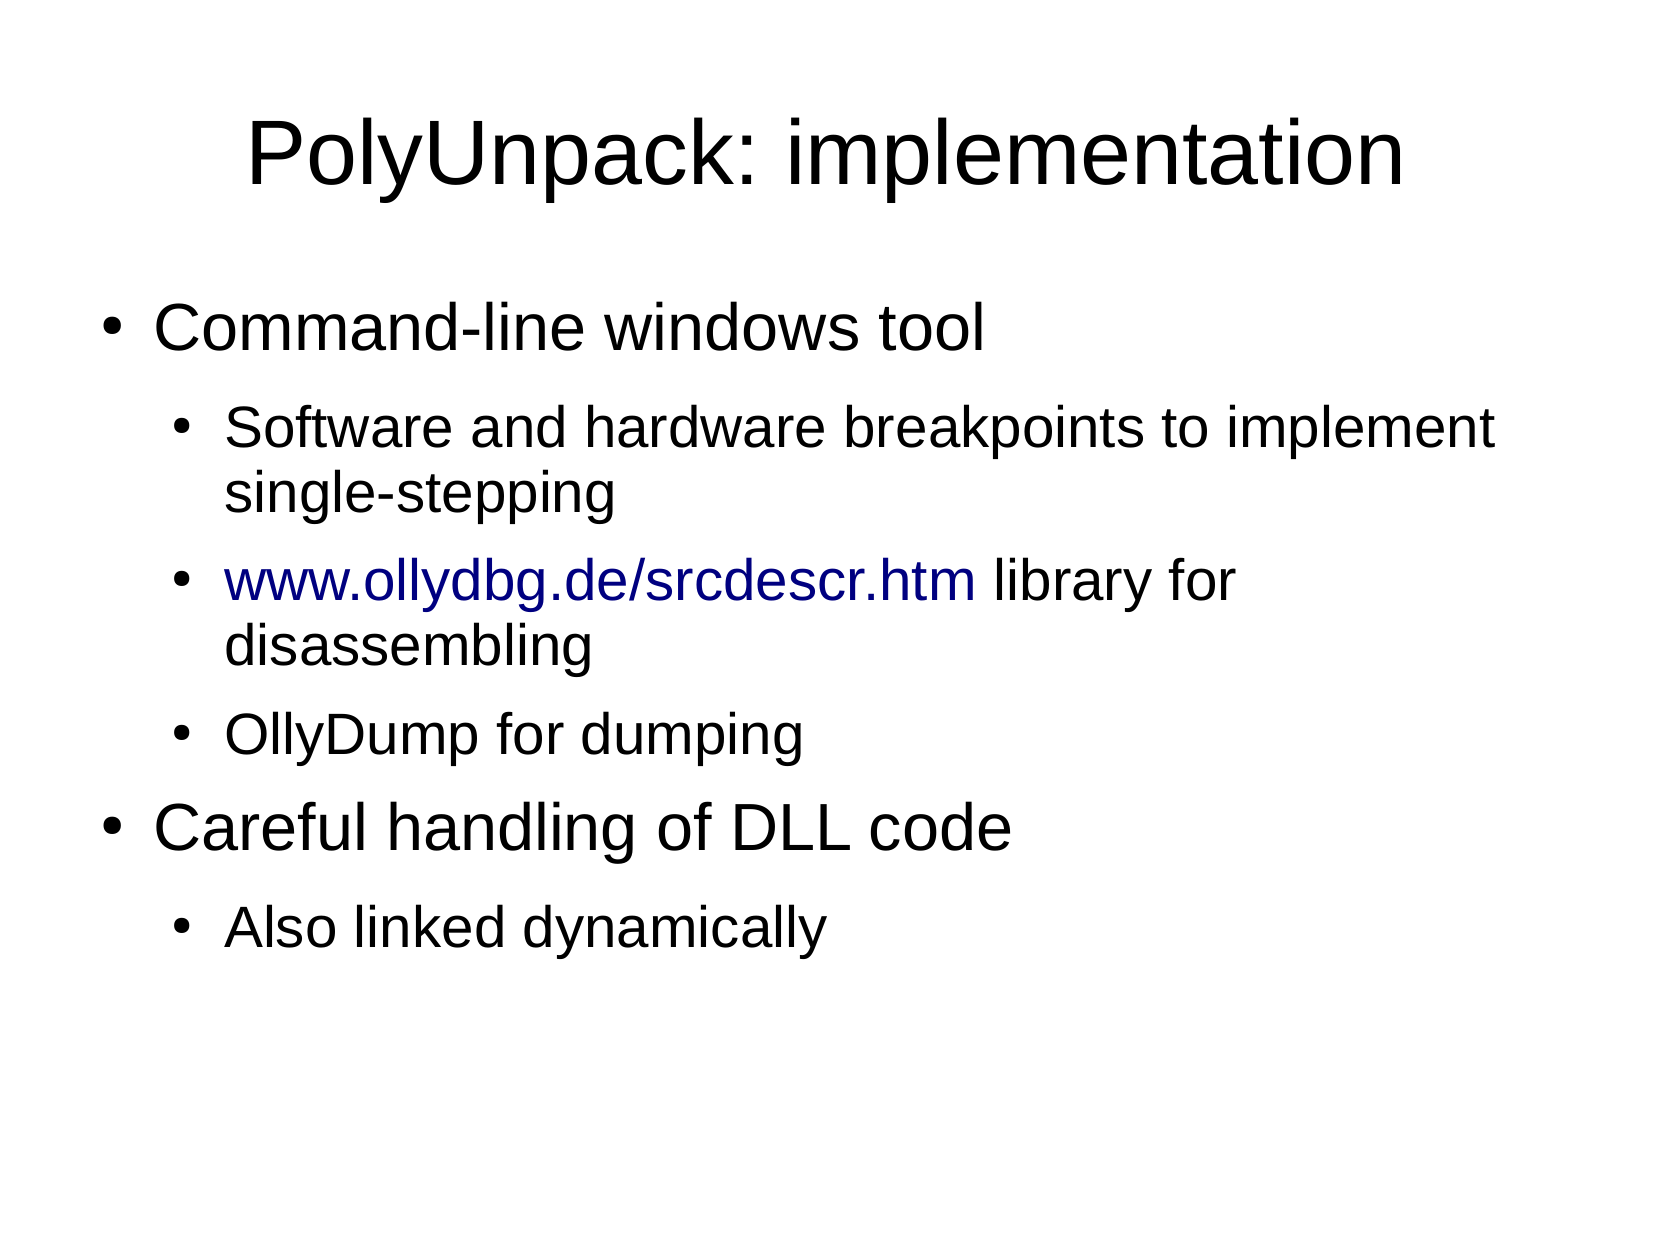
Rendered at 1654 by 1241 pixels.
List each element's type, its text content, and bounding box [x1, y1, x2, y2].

list Command-line windows tool Software and hardware breakpoints to implement single-stepping www.ollydbg.de/srcdescr.htm library for disassembling OllyDump for dumping Careful handling of DLL code Also linked dynamically [82, 290, 1571, 1109]
title PolyUnpack: implementation [82, 49, 1571, 257]
